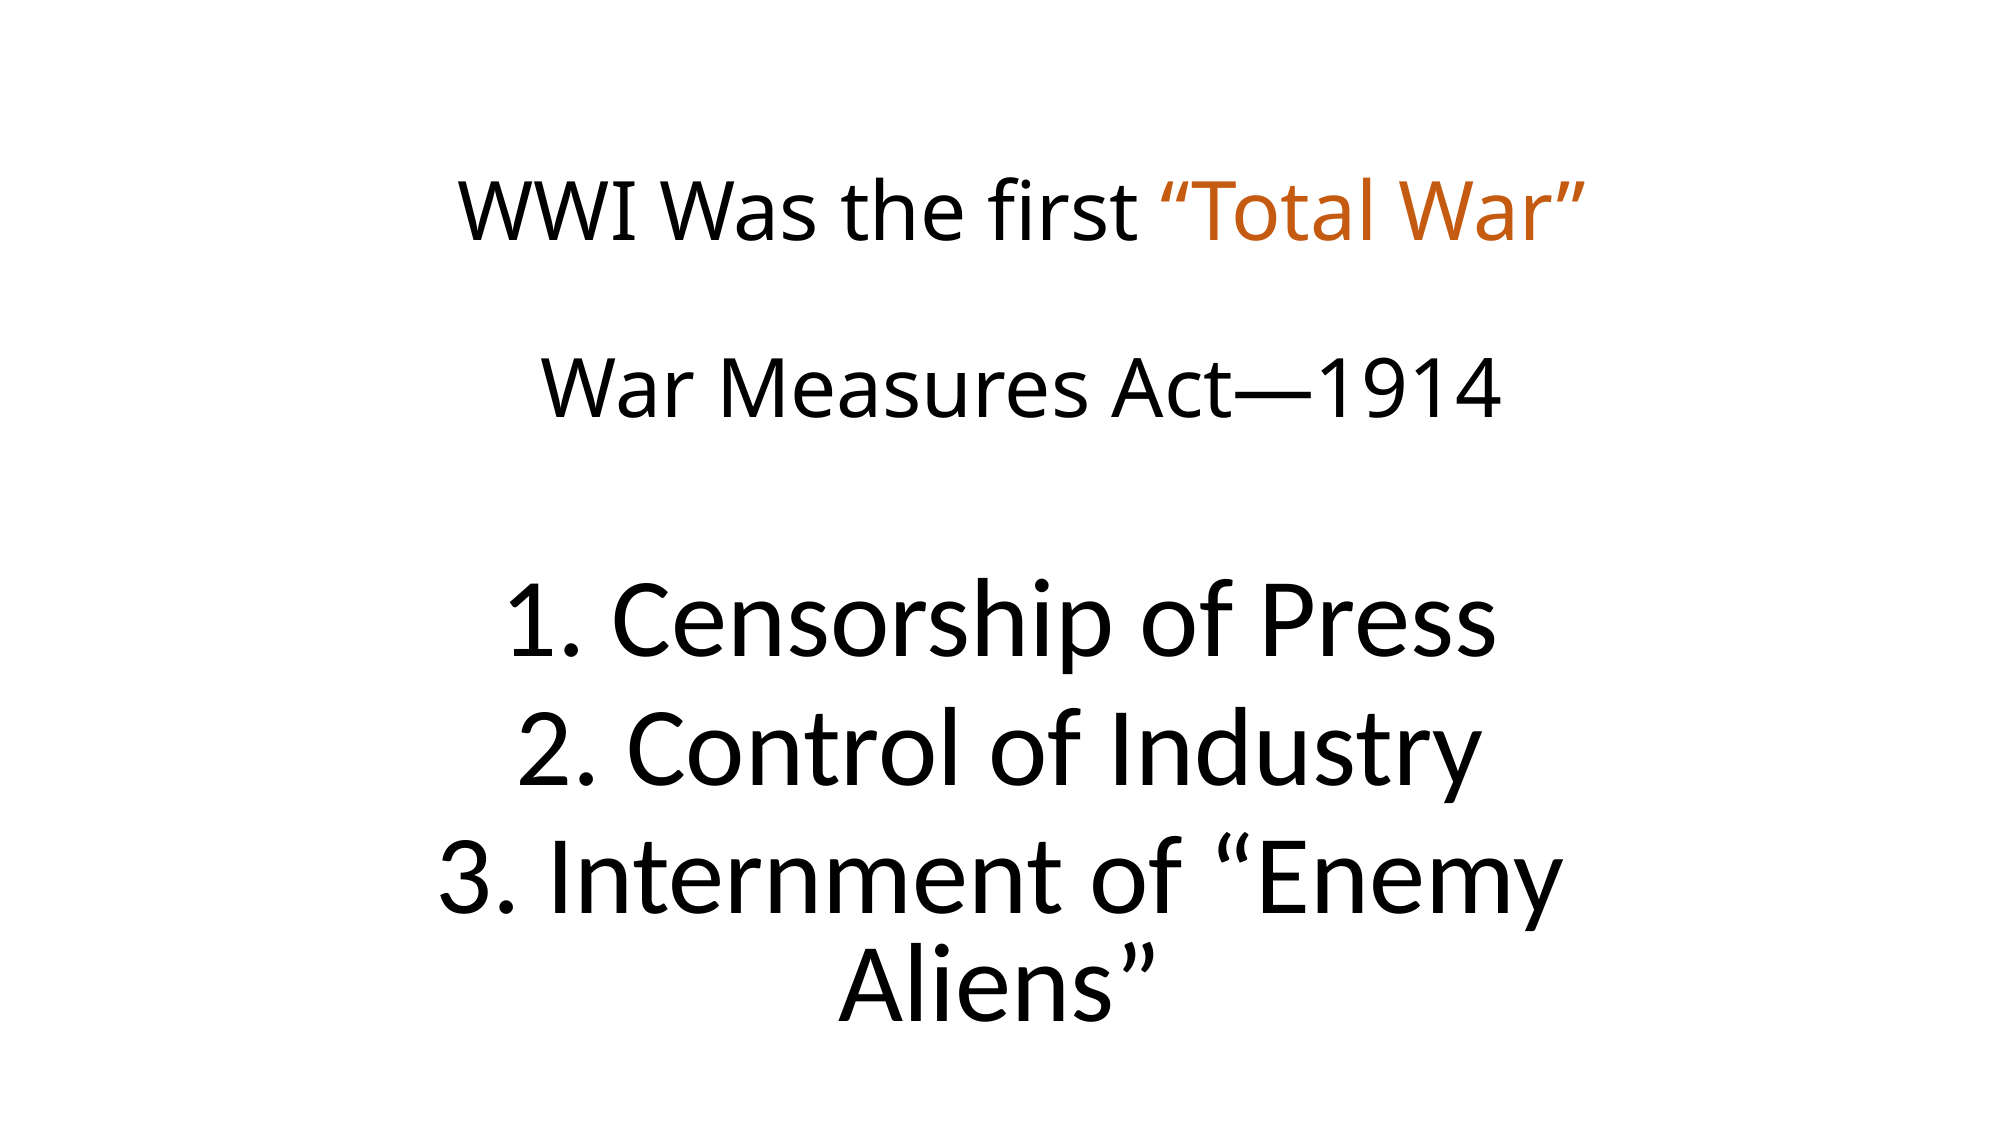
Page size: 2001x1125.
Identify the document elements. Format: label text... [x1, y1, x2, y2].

title WWI Was the first “Total War” War Measures Act—1914 [43, 159, 2000, 444]
subtitle 1. Censorship of Press 2. Control of Industry 3. Internment of “Enemy Aliens” [249, 562, 1750, 1063]
